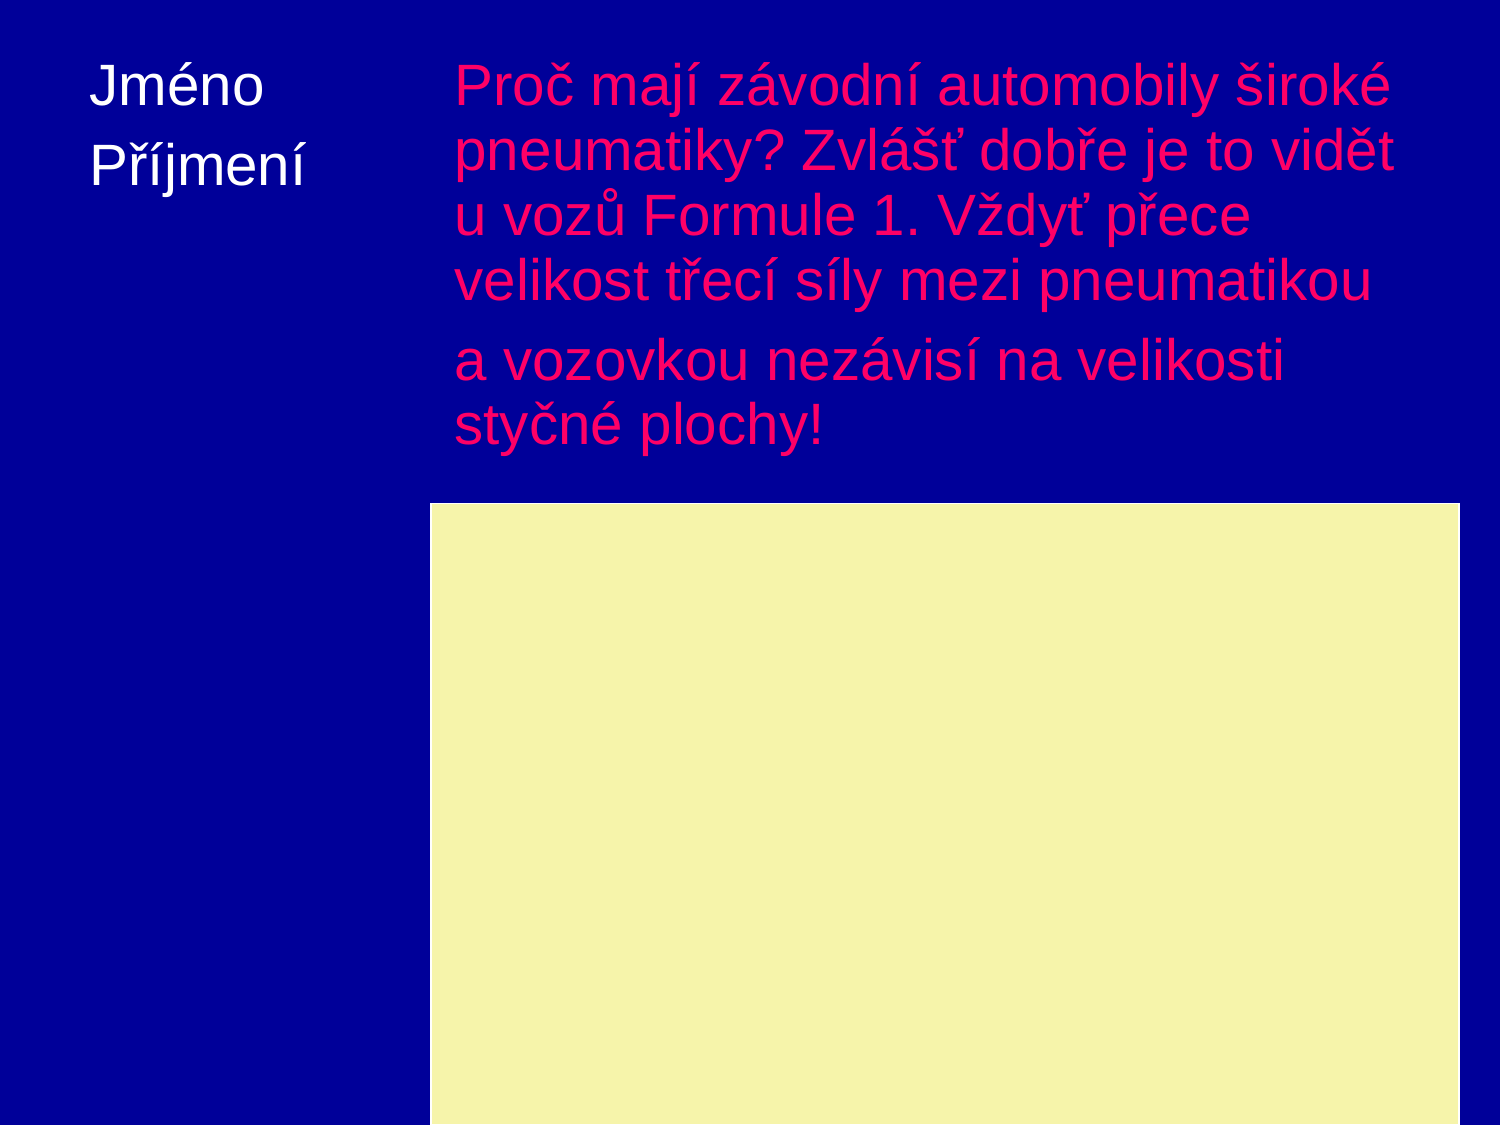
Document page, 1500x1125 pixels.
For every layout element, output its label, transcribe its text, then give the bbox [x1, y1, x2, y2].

text_box Proč mají závodní automobily široké pneumatiky? Zvlášť dobře je to vidět u vozů Formule 1. Vždyť přece velikost třecí síly mezi pneumatikou a vozovkou nezávisí na velikosti styčné plochy! [440, 45, 1459, 503]
text_box Jméno Příjmení [75, 45, 440, 525]
text_box [430, 503, 1459, 1125]
